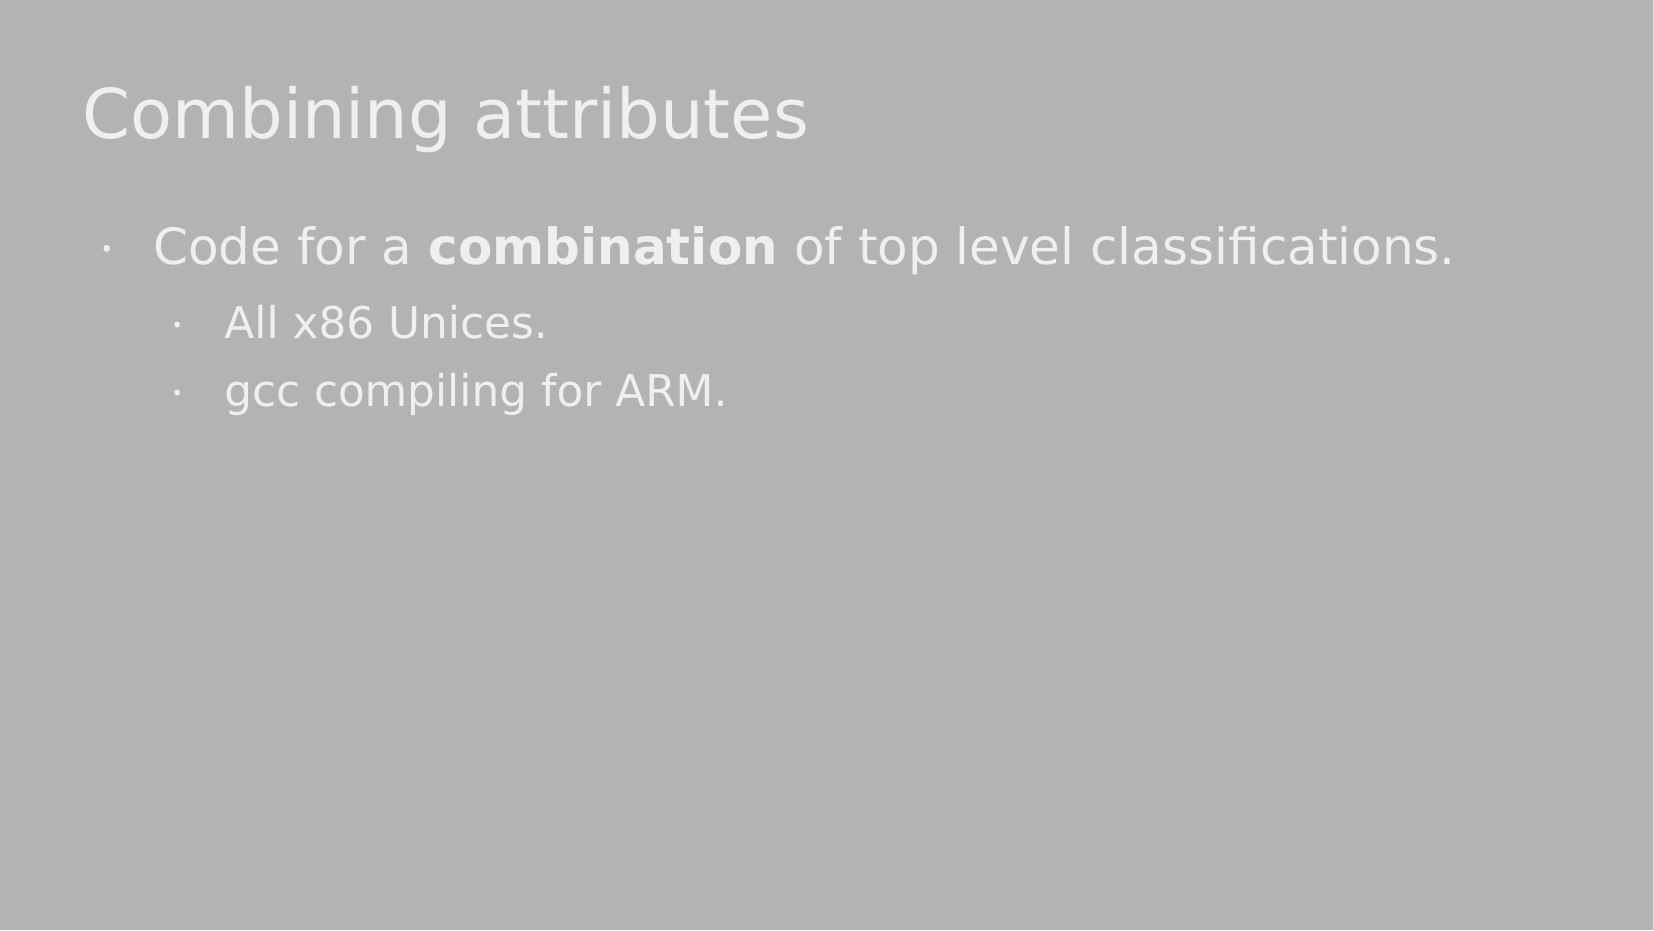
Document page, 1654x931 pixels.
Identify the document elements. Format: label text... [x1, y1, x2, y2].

title Combining attributes [82, 37, 1571, 193]
list Code for a combination of top level classifications. All x86 Unices. gcc compiling for ARM. [82, 217, 1571, 758]
